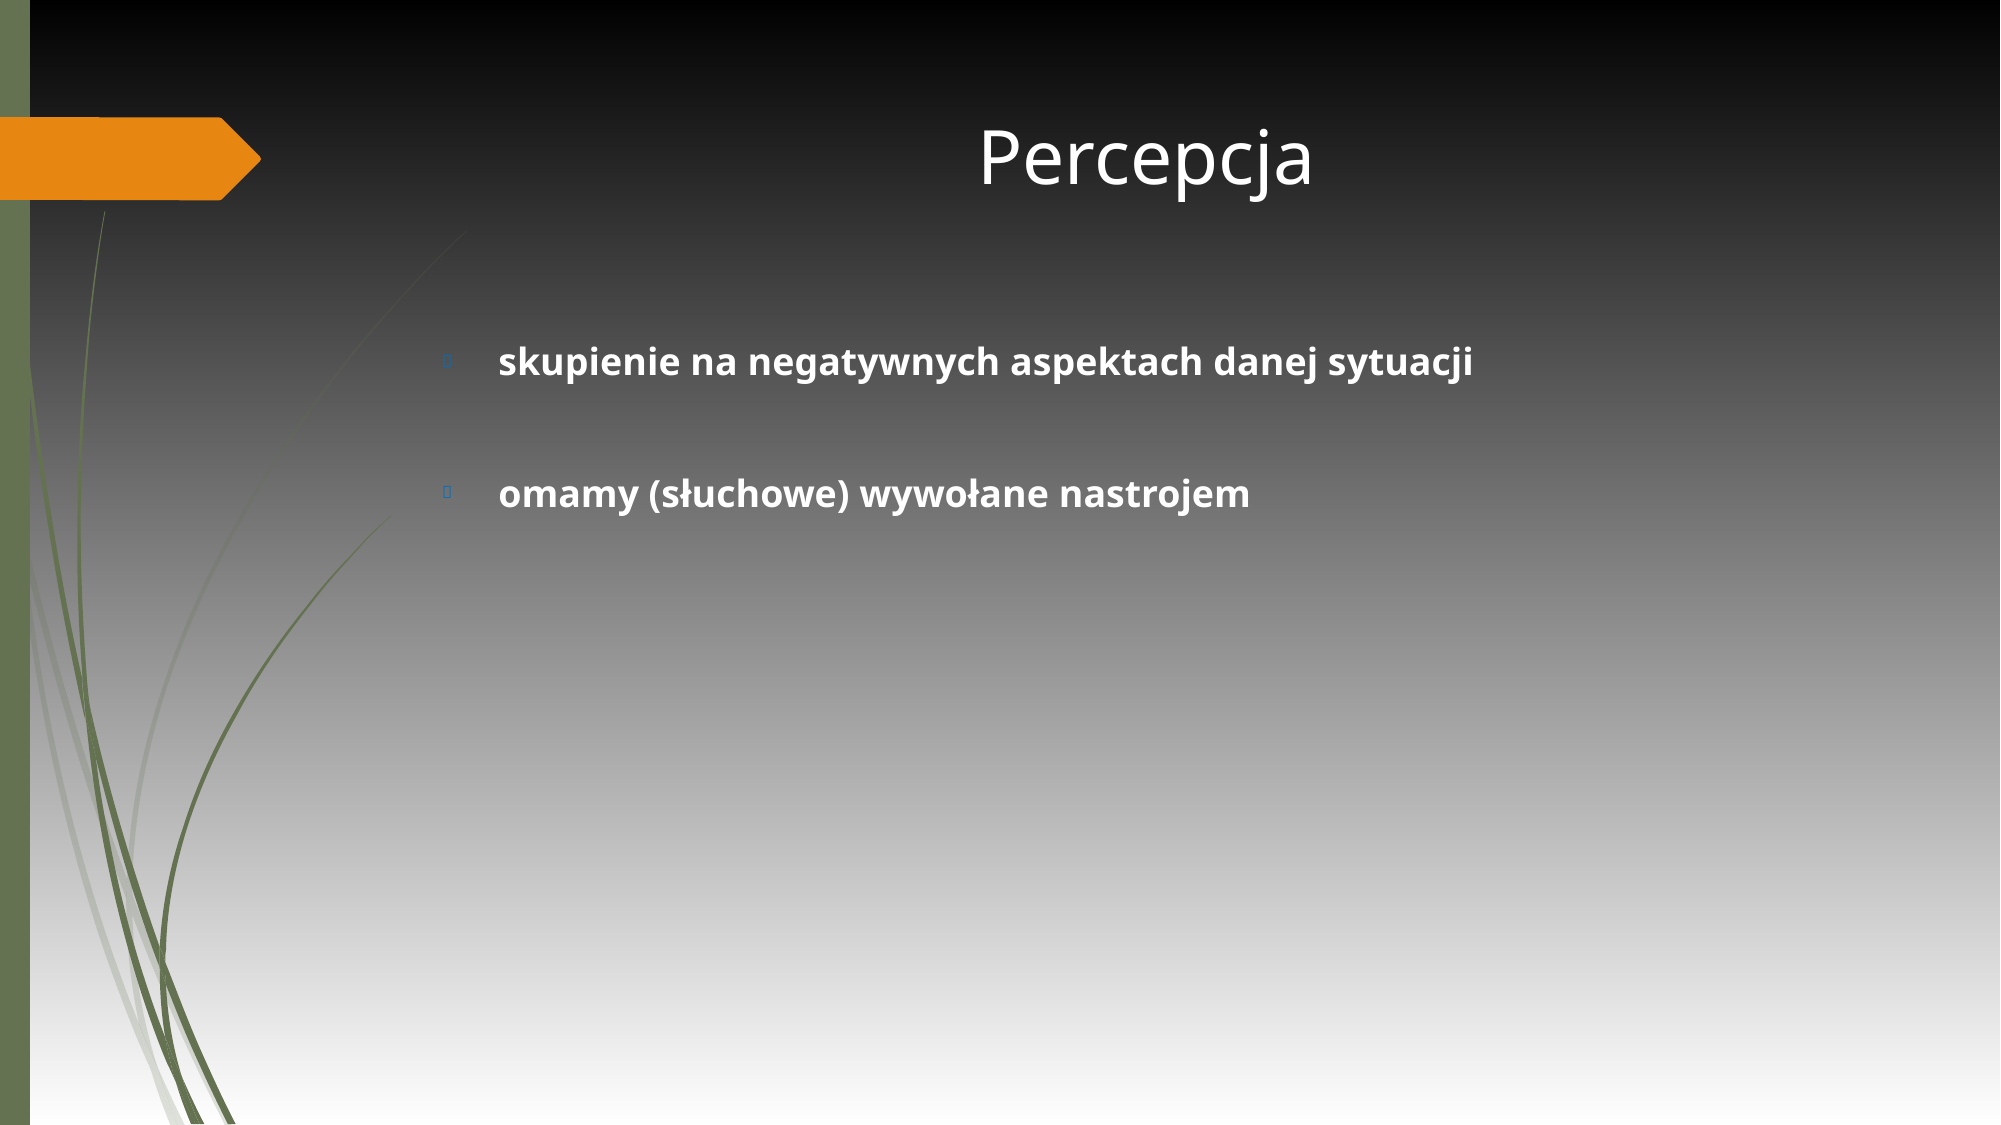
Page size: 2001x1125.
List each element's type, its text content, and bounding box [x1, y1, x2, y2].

title Percepcja [425, 102, 1888, 313]
list skupienie na negatywnych aspektach danej sytuacji omamy (słuchowe) wywołane nastrojem [427, 330, 1890, 951]
